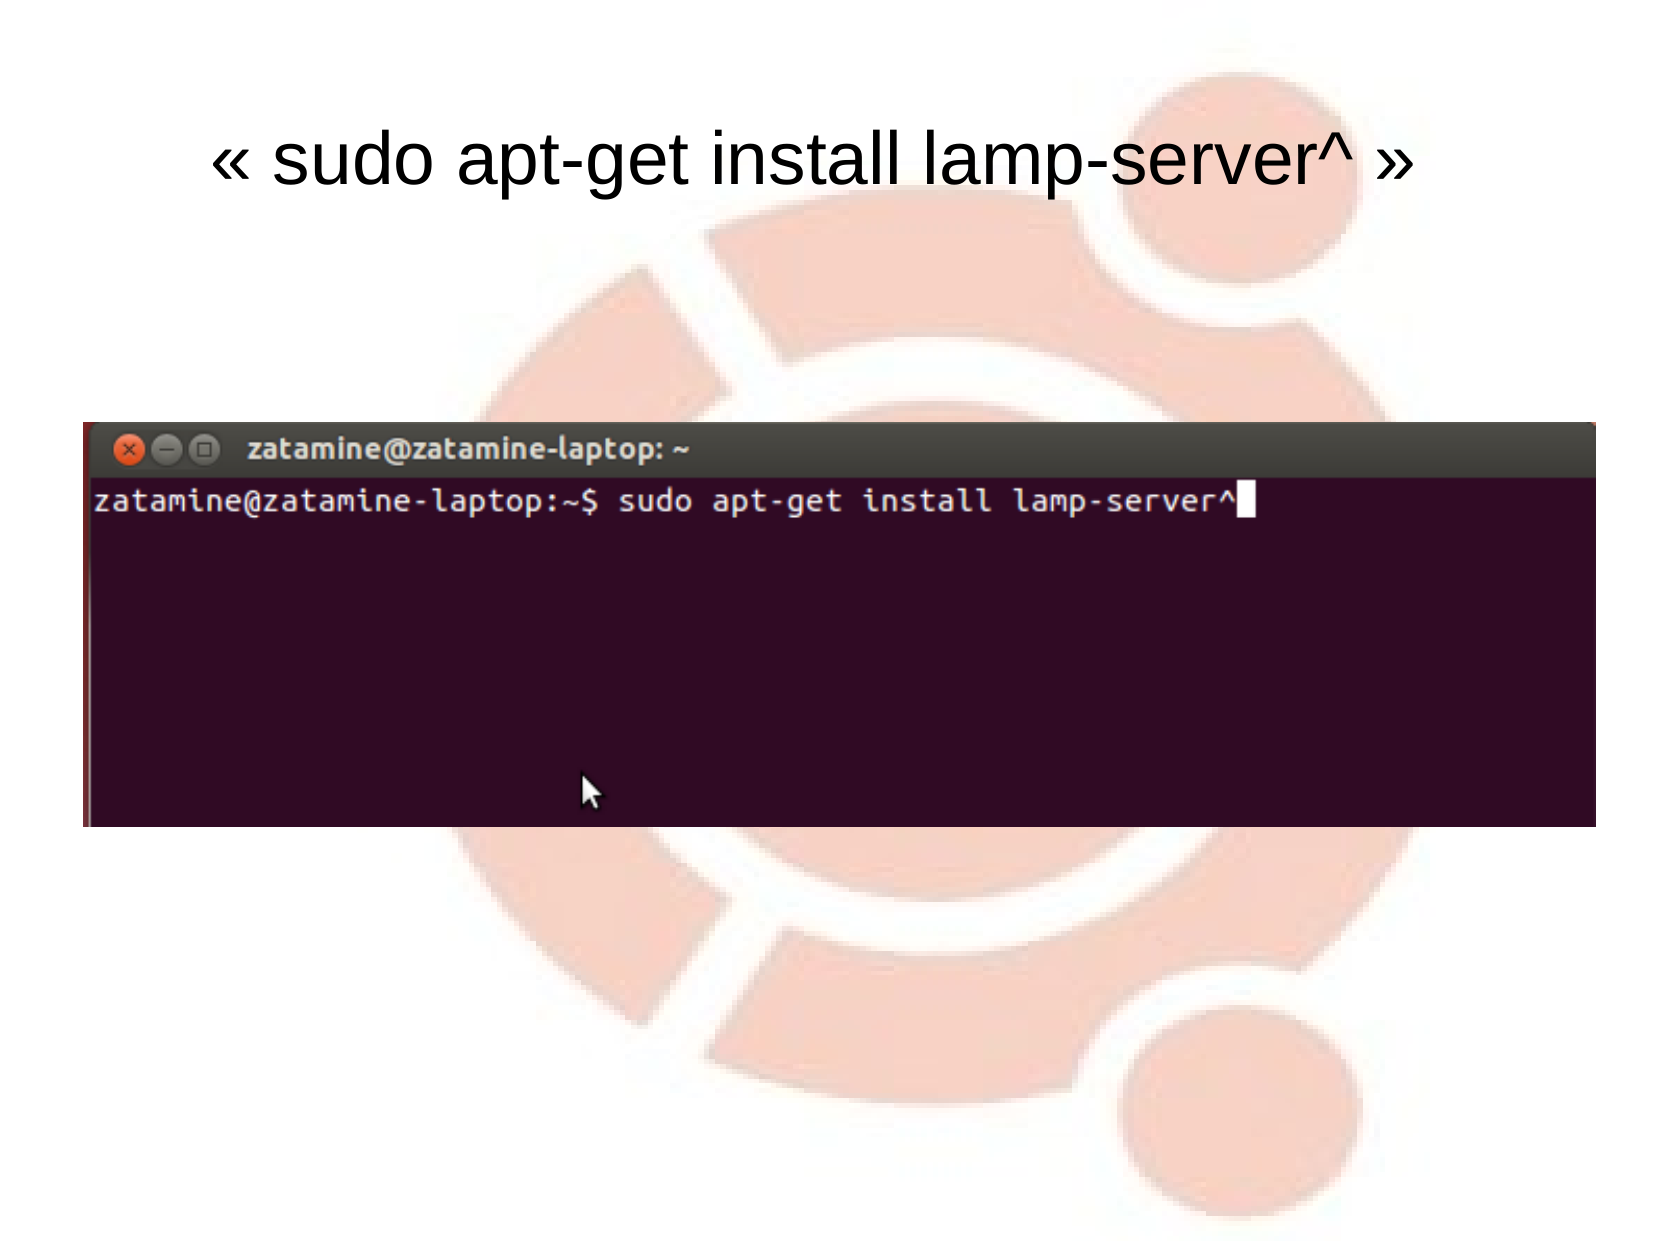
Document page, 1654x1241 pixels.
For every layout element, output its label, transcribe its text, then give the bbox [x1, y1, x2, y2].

picture [0, 0, 1654, 1241]
title « sudo apt-get install lamp-server^ » [82, 49, 1571, 257]
